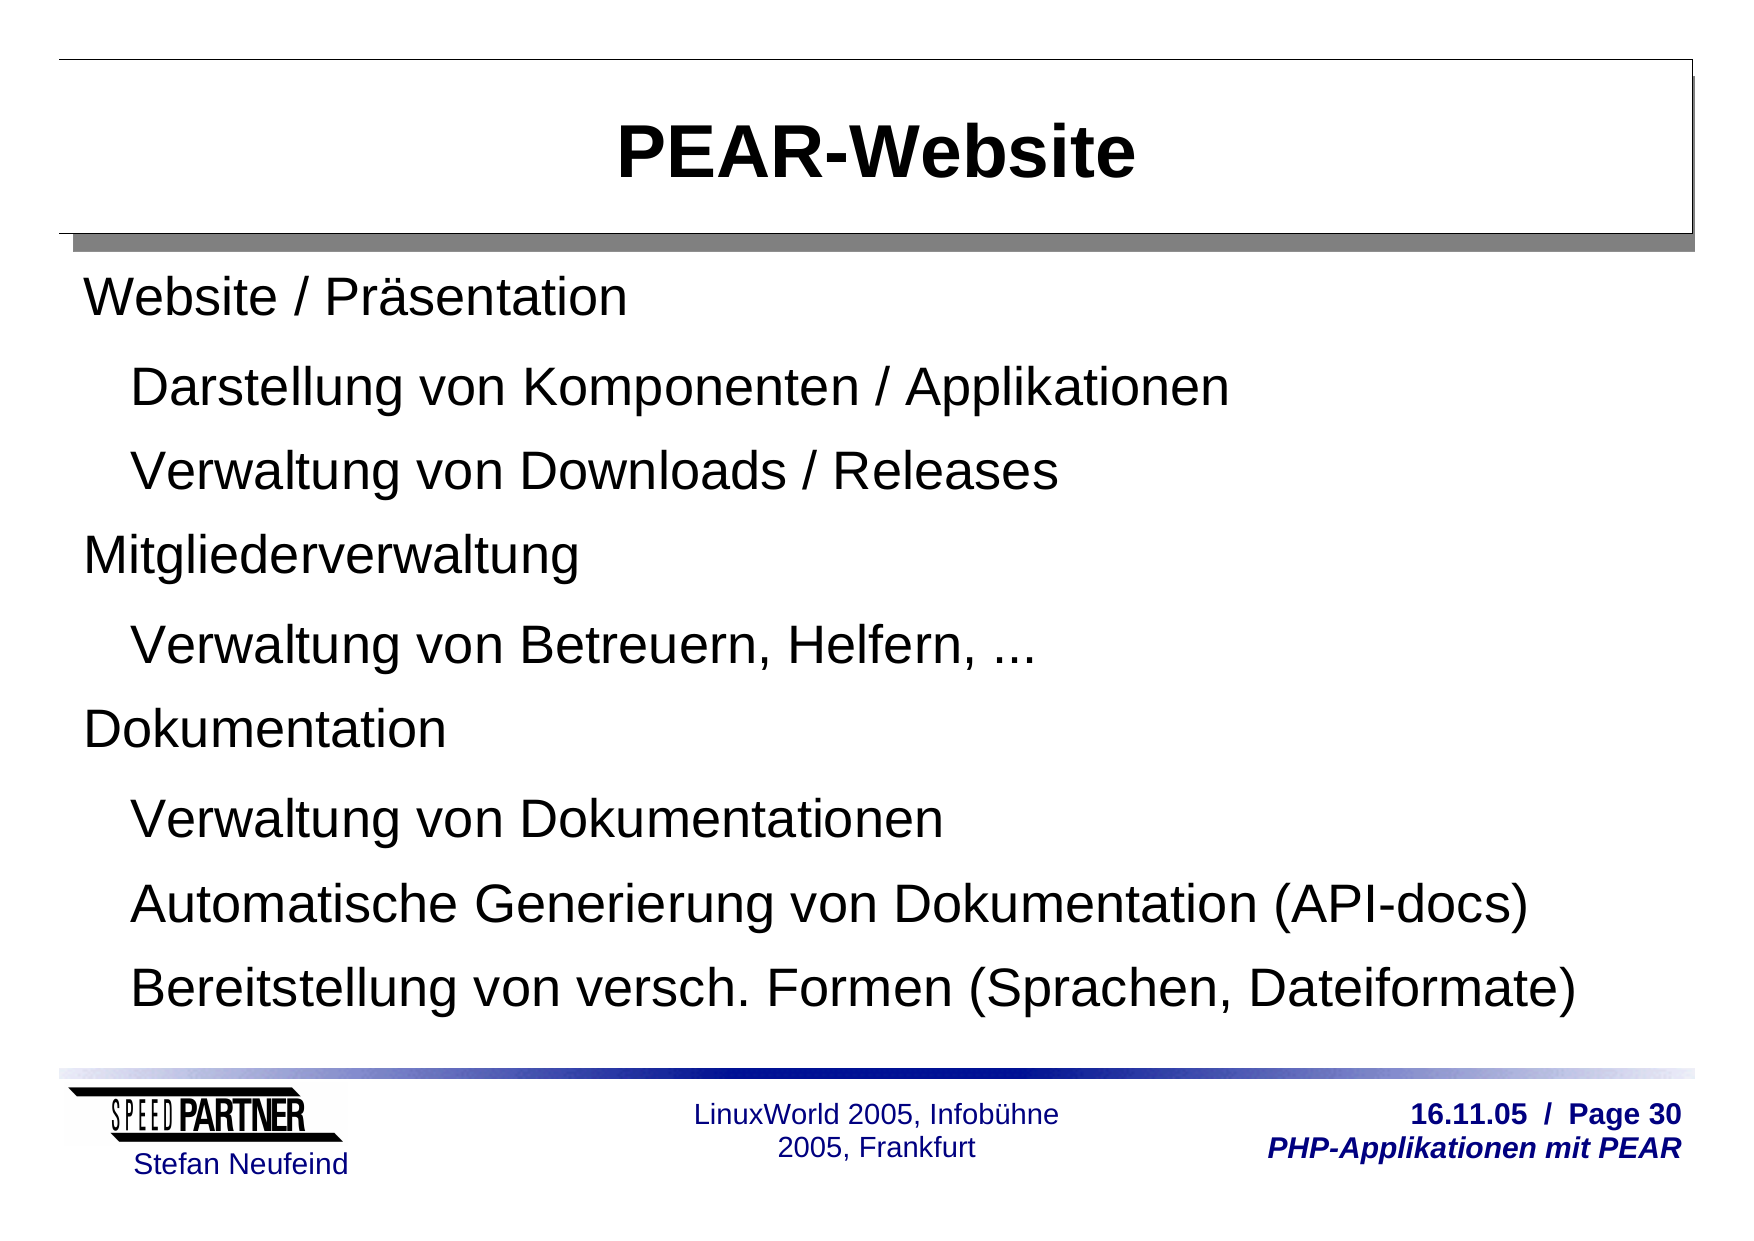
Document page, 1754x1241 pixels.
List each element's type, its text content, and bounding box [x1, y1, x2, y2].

picture [59, 1068, 1695, 1079]
picture [64, 1082, 348, 1146]
title PEAR-Website [59, 59, 1695, 244]
list Website / Präsentation Darstellung von Komponenten / Applikationen Verwaltung von Downloads / Releases Mitgliederverwaltung Verwaltung von Betreuern, Helfern, ... Dokumentation Verwaltung von Dokumentationen Automatische Generierung von Dokumentation (API-docs) Bereitstellung von versch. Formen (Sprachen, Dateiformate) [71, 266, 1695, 1049]
